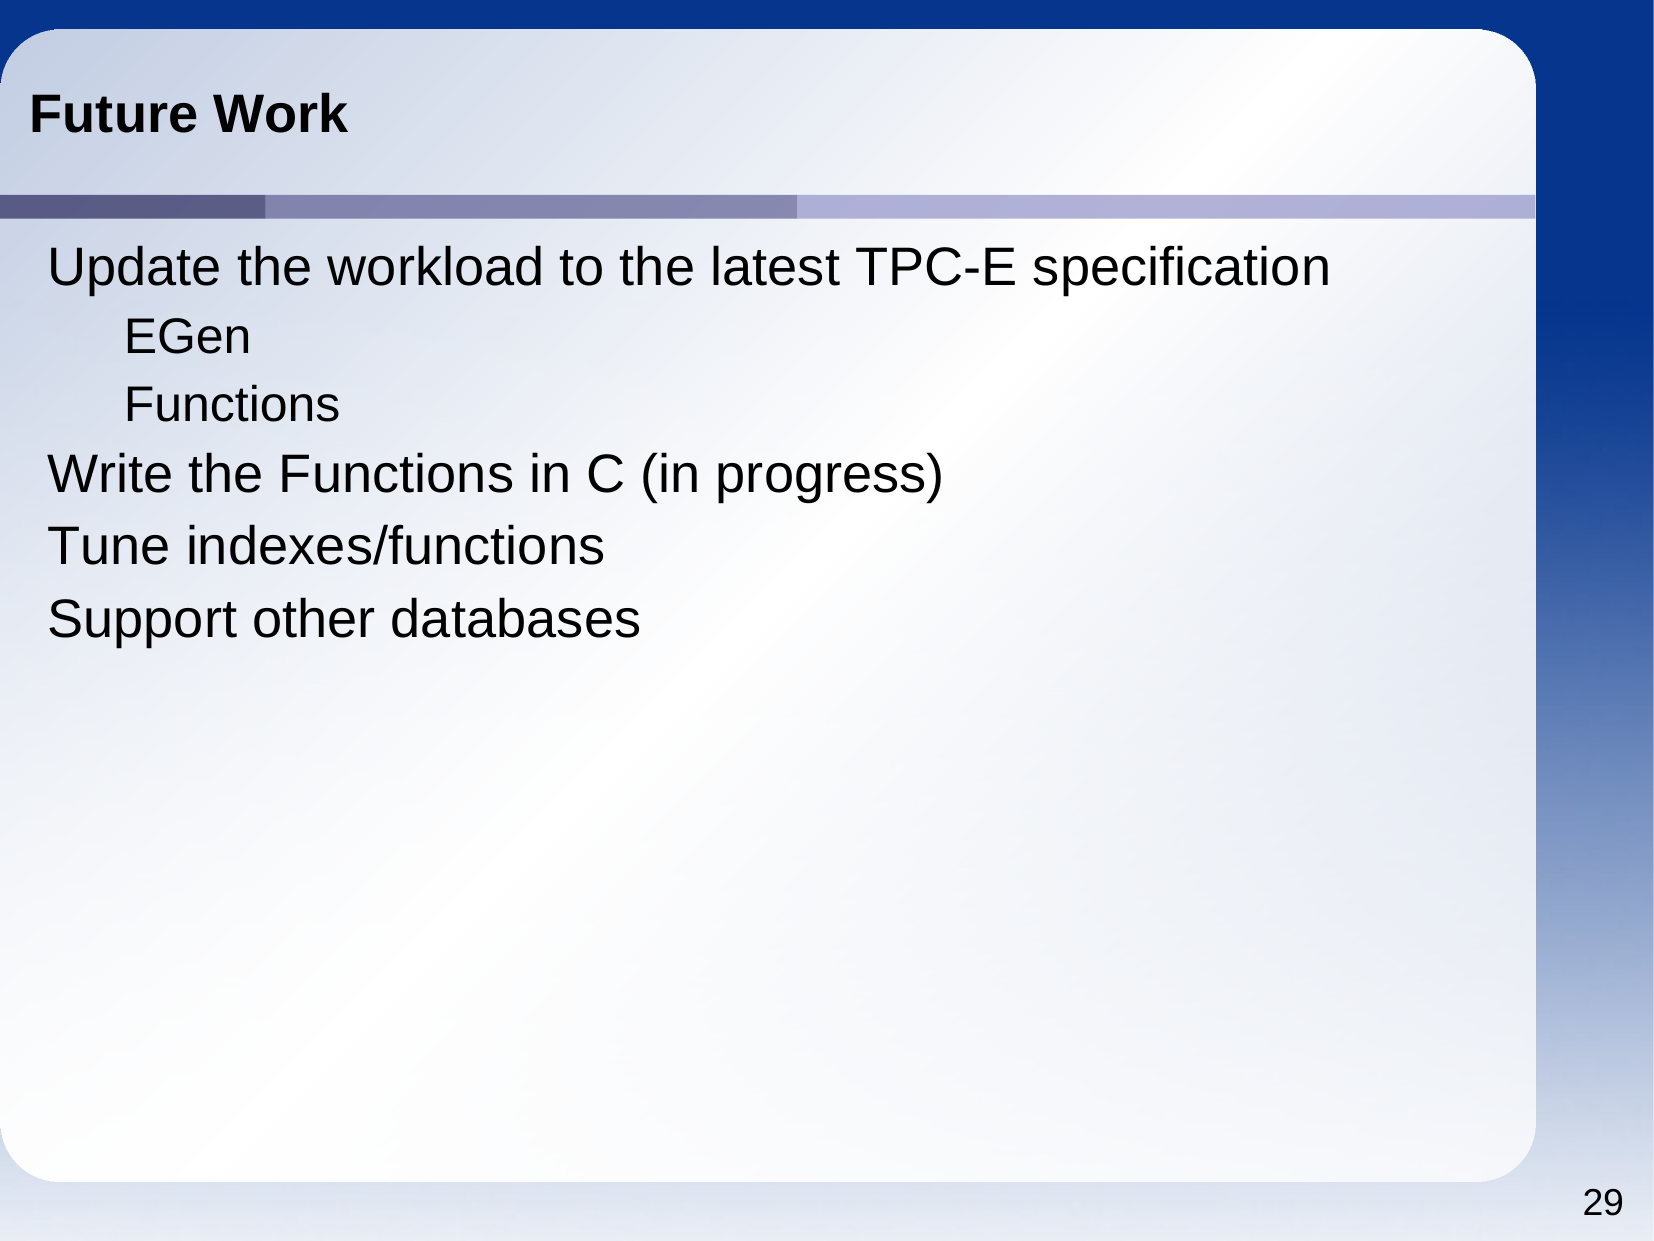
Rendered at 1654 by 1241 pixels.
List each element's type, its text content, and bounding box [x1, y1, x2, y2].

list Update the workload to the latest TPC-E specification EGen Functions Write the Functions in C (in progress) Tune indexes/functions Support other databases [29, 236, 1506, 1152]
picture [0, 0, 1654, 1241]
title Future Work [29, 49, 1506, 178]
